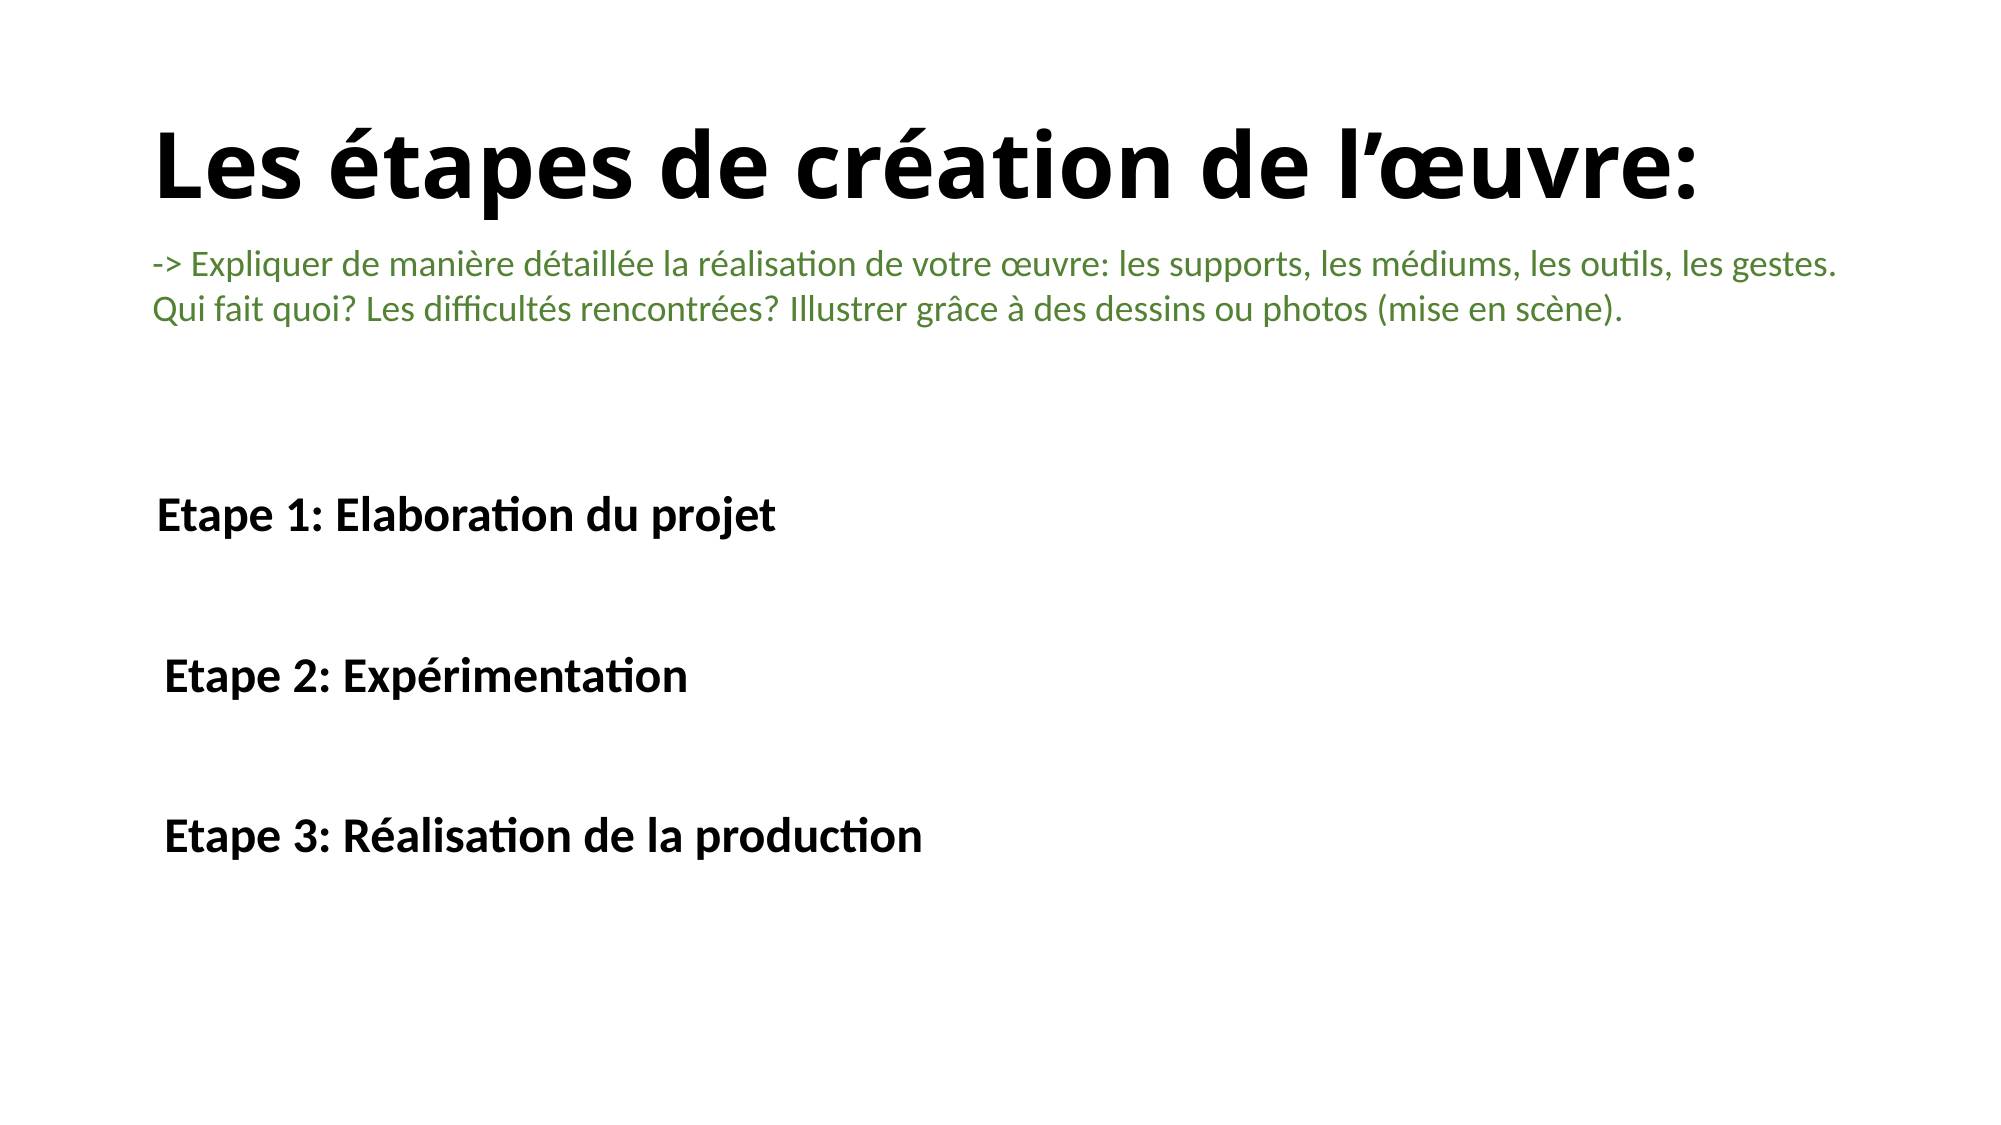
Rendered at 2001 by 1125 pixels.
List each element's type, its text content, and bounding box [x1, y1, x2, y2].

title Les étapes de création de l’œuvre: [137, 59, 1863, 231]
text_box Etape 3: Réalisation de la production [149, 735, 1000, 871]
list Etape 1: Elaboration du projet [141, 414, 989, 551]
list Etape 2: Expérimentation [149, 575, 1000, 711]
text_box -> Expliquer de manière détaillée la réalisation de votre œuvre: les supports, les médiums, les outils, les gestes. Qui fait quoi? Les difficultés rencontrées? Illustrer grâce à des dessins ou photos (mise en scène). [137, 231, 1863, 338]
